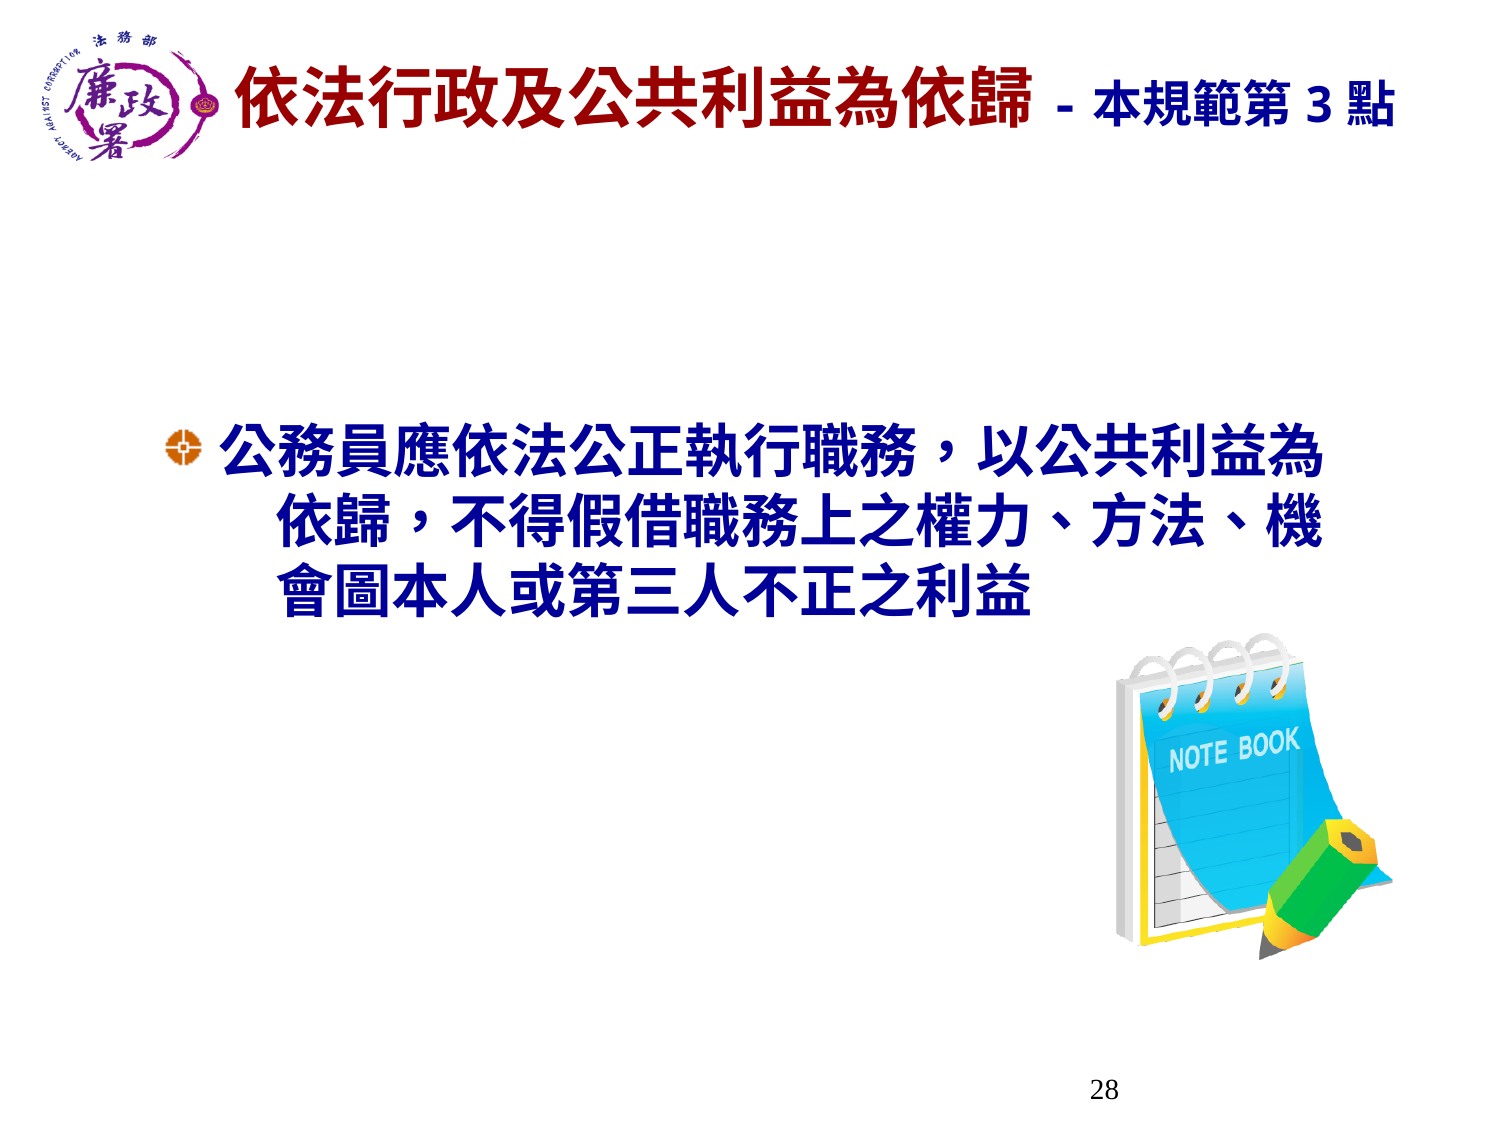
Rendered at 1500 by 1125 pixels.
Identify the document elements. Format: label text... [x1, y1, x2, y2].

list 公務員應依法公正執行職務，以公共利益為依歸，不得假借職務上之權力、方法、機會圖本人或第三人不正之利益 [147, 406, 1352, 997]
text_box [1074, 1037, 1388, 1113]
picture [1116, 633, 1393, 960]
text_box 依法行政及公共利益為依歸-本規範第3點 [183, 31, 1447, 161]
